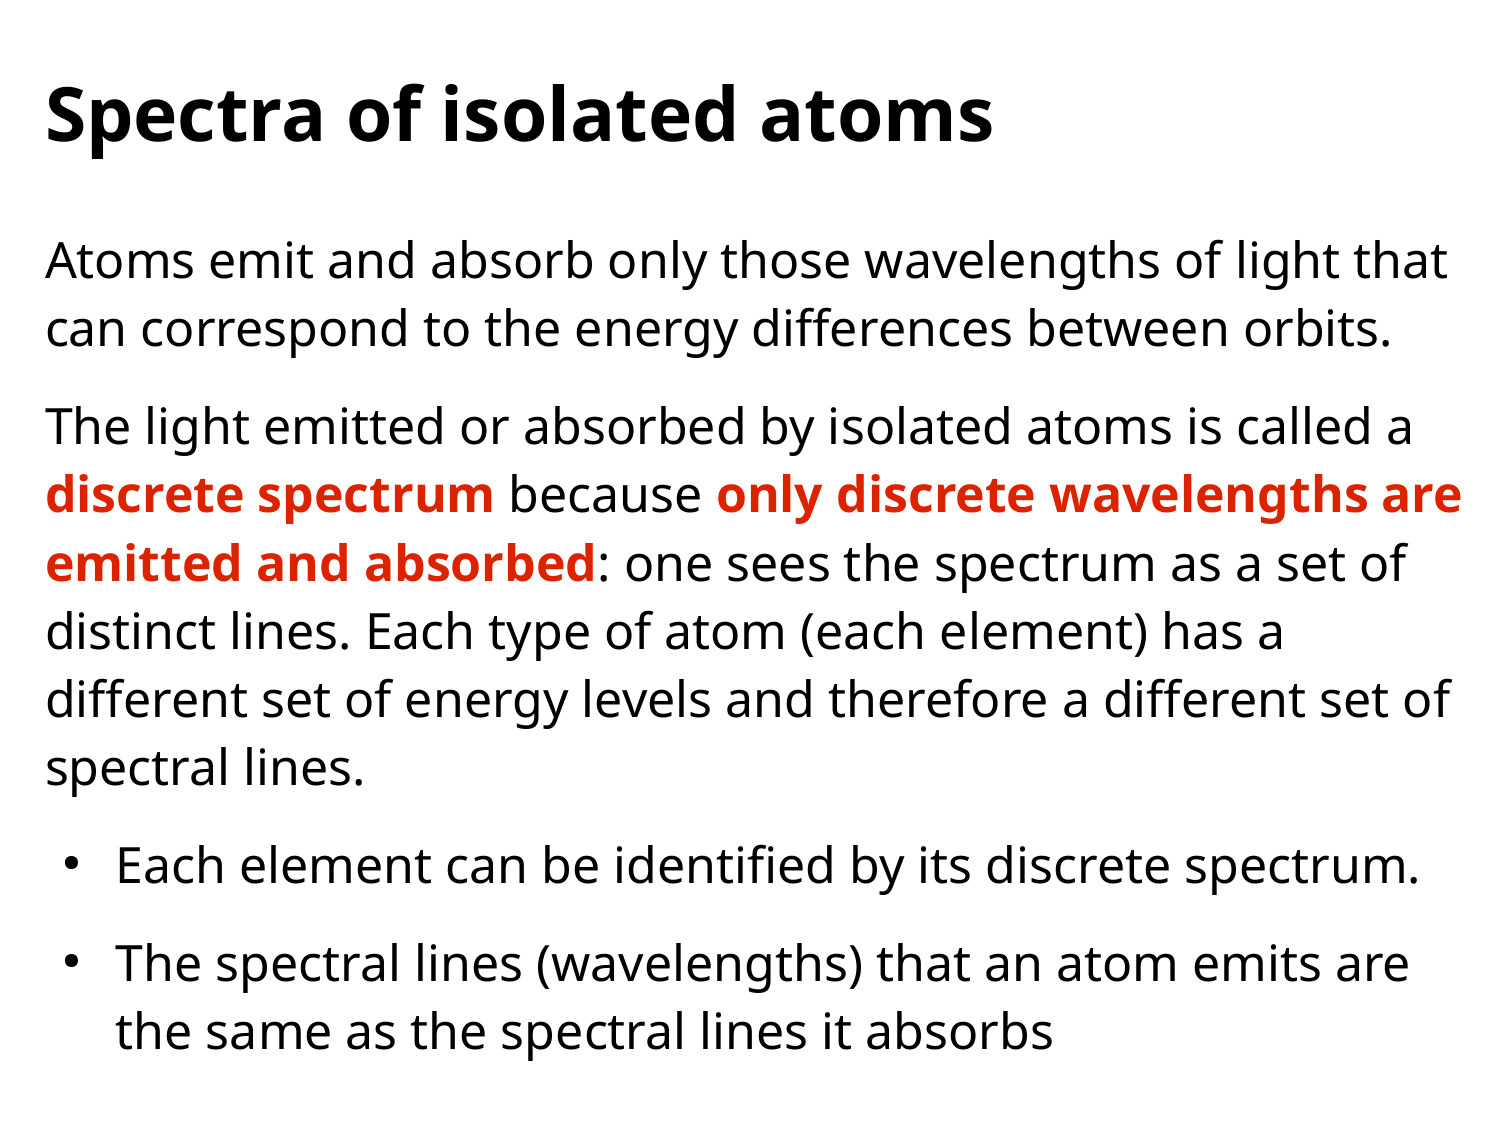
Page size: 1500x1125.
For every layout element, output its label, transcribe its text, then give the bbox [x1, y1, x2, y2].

title Spectra of isolated atoms [45, 29, 1471, 196]
list Atoms emit and absorb only those wavelengths of light that can correspond to the energy differences between orbits. The light emitted or absorbed by isolated atoms is called a discrete spectrum because only discrete wavelengths are emitted and absorbed: one sees the spectrum as a set of distinct lines. Each type of atom (each element) has a different set of energy levels and therefore a different set of spectral lines. Each element can be identified by its discrete spectrum. The spectral lines (wavelengths) that an atom emits are the same as the spectral lines it absorbs [45, 224, 1471, 1081]
